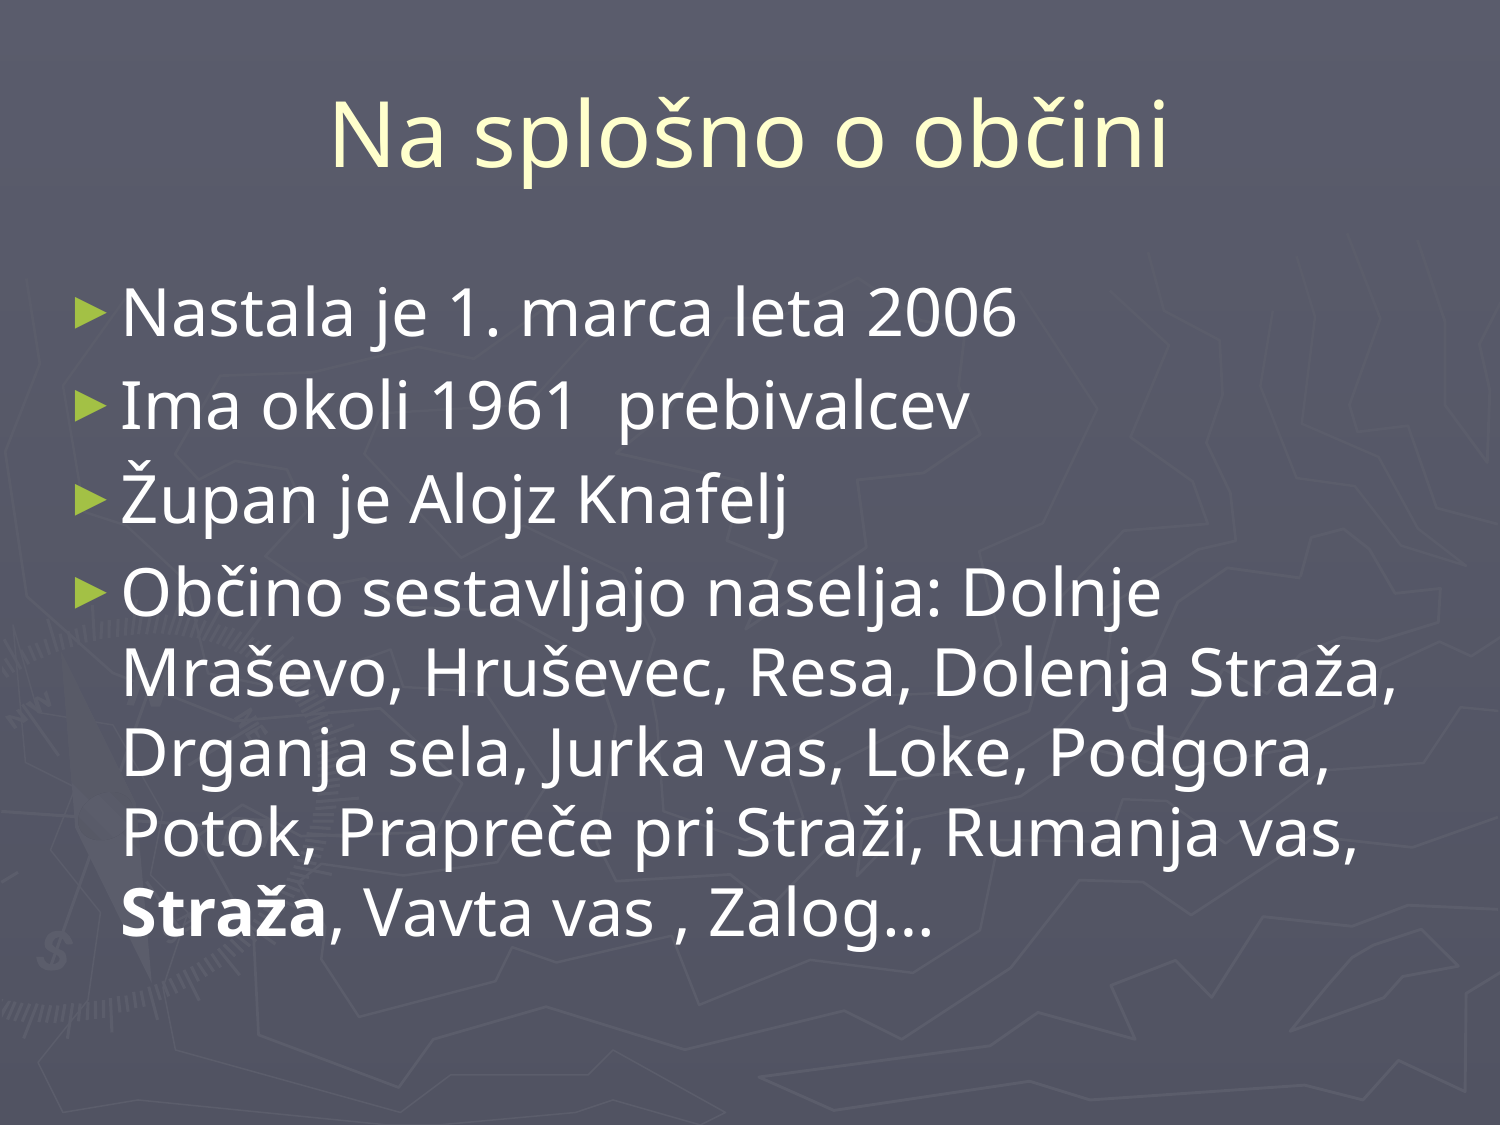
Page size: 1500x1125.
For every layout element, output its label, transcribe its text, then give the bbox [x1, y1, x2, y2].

title Na splošno o občini [49, 37, 1451, 225]
list Nastala je 1. marca leta 2006 Ima okoli 1961 prebivalcev Župan je Alojz Knafelj Občino sestavljajo naselja: Dolnje Mraševo, Hruševec, Resa, Dolenja Straža, Drganja sela, Jurka vas, Loke, Podgora, Potok, Prapreče pri Straži, Rumanja vas, Straža, Vavta vas , Zalog… [49, 262, 1451, 1001]
